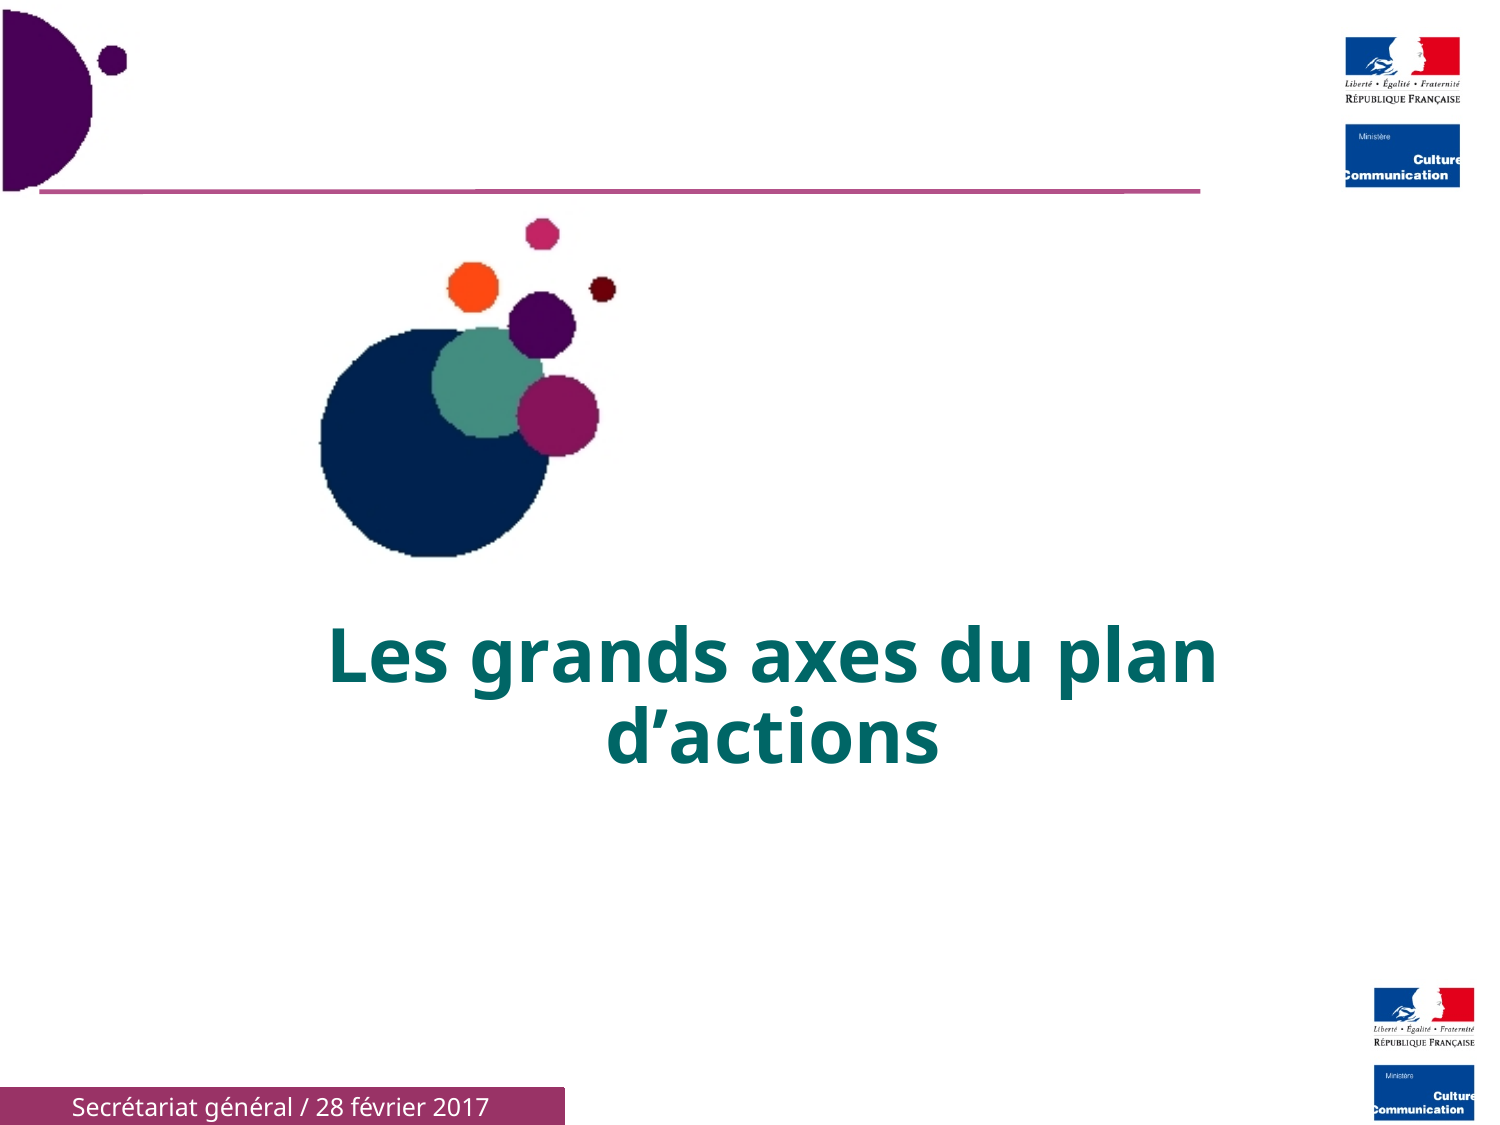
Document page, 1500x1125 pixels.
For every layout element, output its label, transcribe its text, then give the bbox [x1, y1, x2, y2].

picture [288, 196, 654, 568]
picture [0, 0, 149, 204]
text_box Secrétariat général / 28 février 2017 [0, 1087, 564, 1125]
picture [1341, 27, 1463, 197]
title Les grands axes du plan d’actions [135, 609, 1411, 733]
picture [1370, 979, 1477, 1125]
